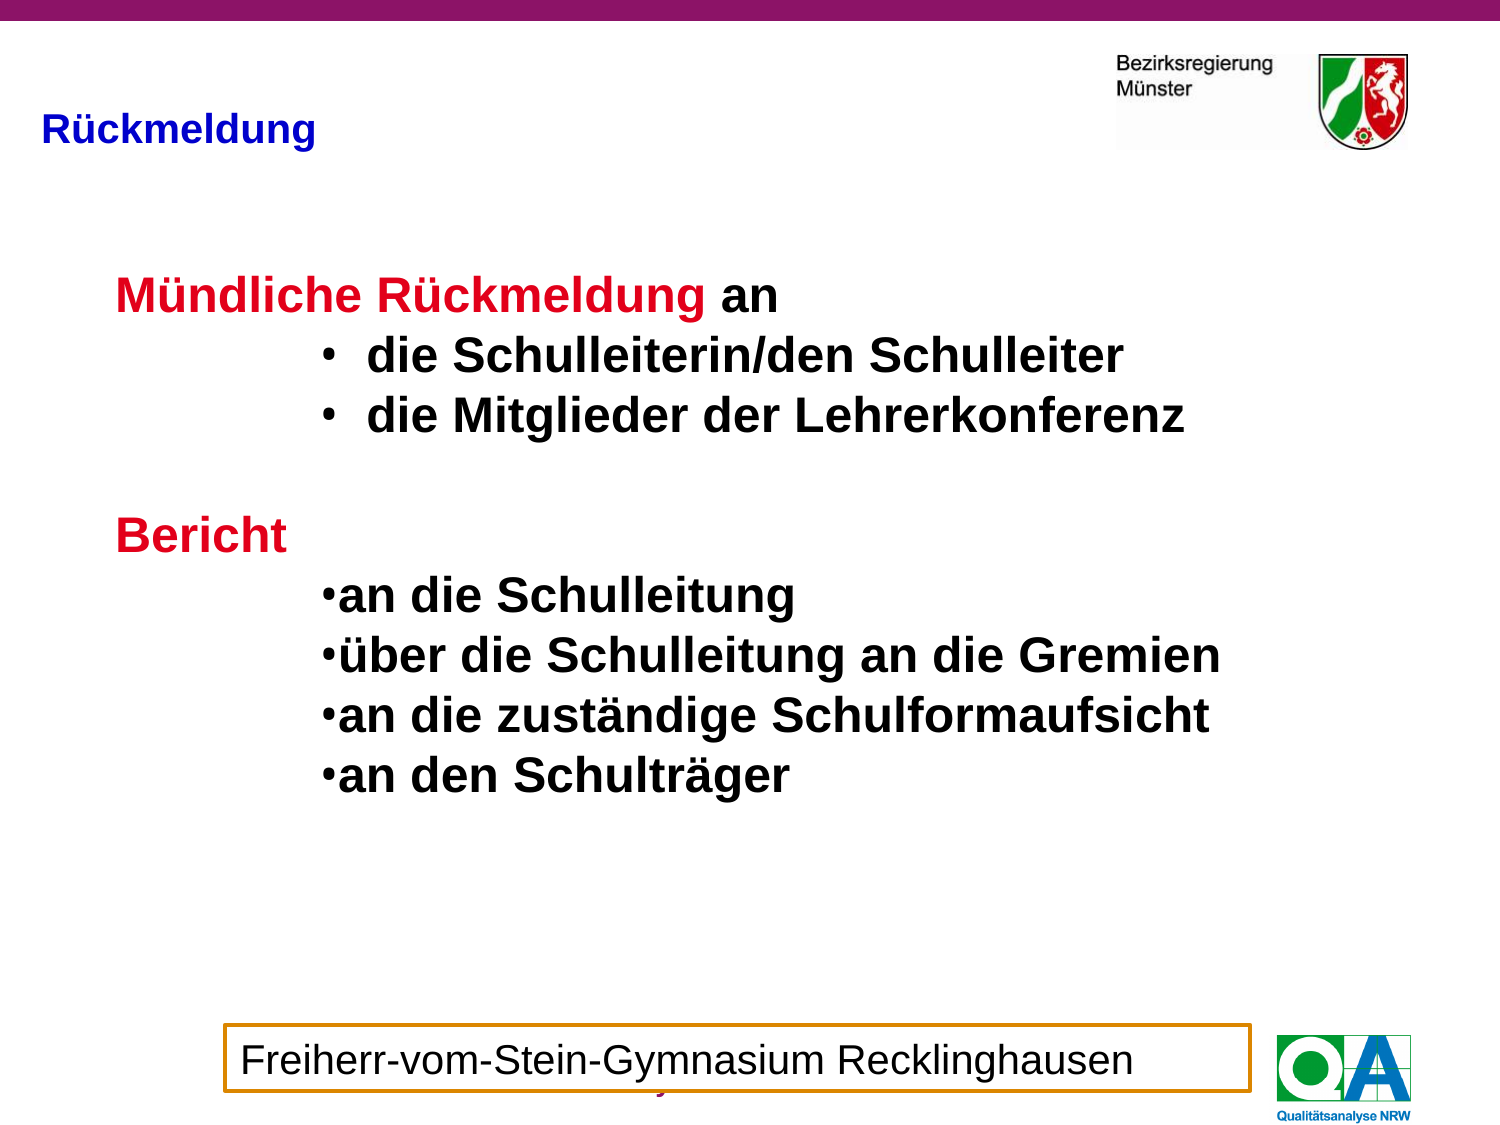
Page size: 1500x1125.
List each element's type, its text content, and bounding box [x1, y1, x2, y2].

text_box Freiherr-vom-Stein-Gymnasium Recklinghausen [225, 1025, 1251, 1091]
text_box Rückmeldung [41, 43, 901, 152]
text_box Mündliche Rückmeldung an die Schulleiterin/den Schulleiter die Mitglieder der Lehrerkonferenz Bericht an die Schulleitung über die Schulleitung an die Gremien an die zuständige Schulformaufsicht an den Schulträger [100, 255, 1379, 879]
